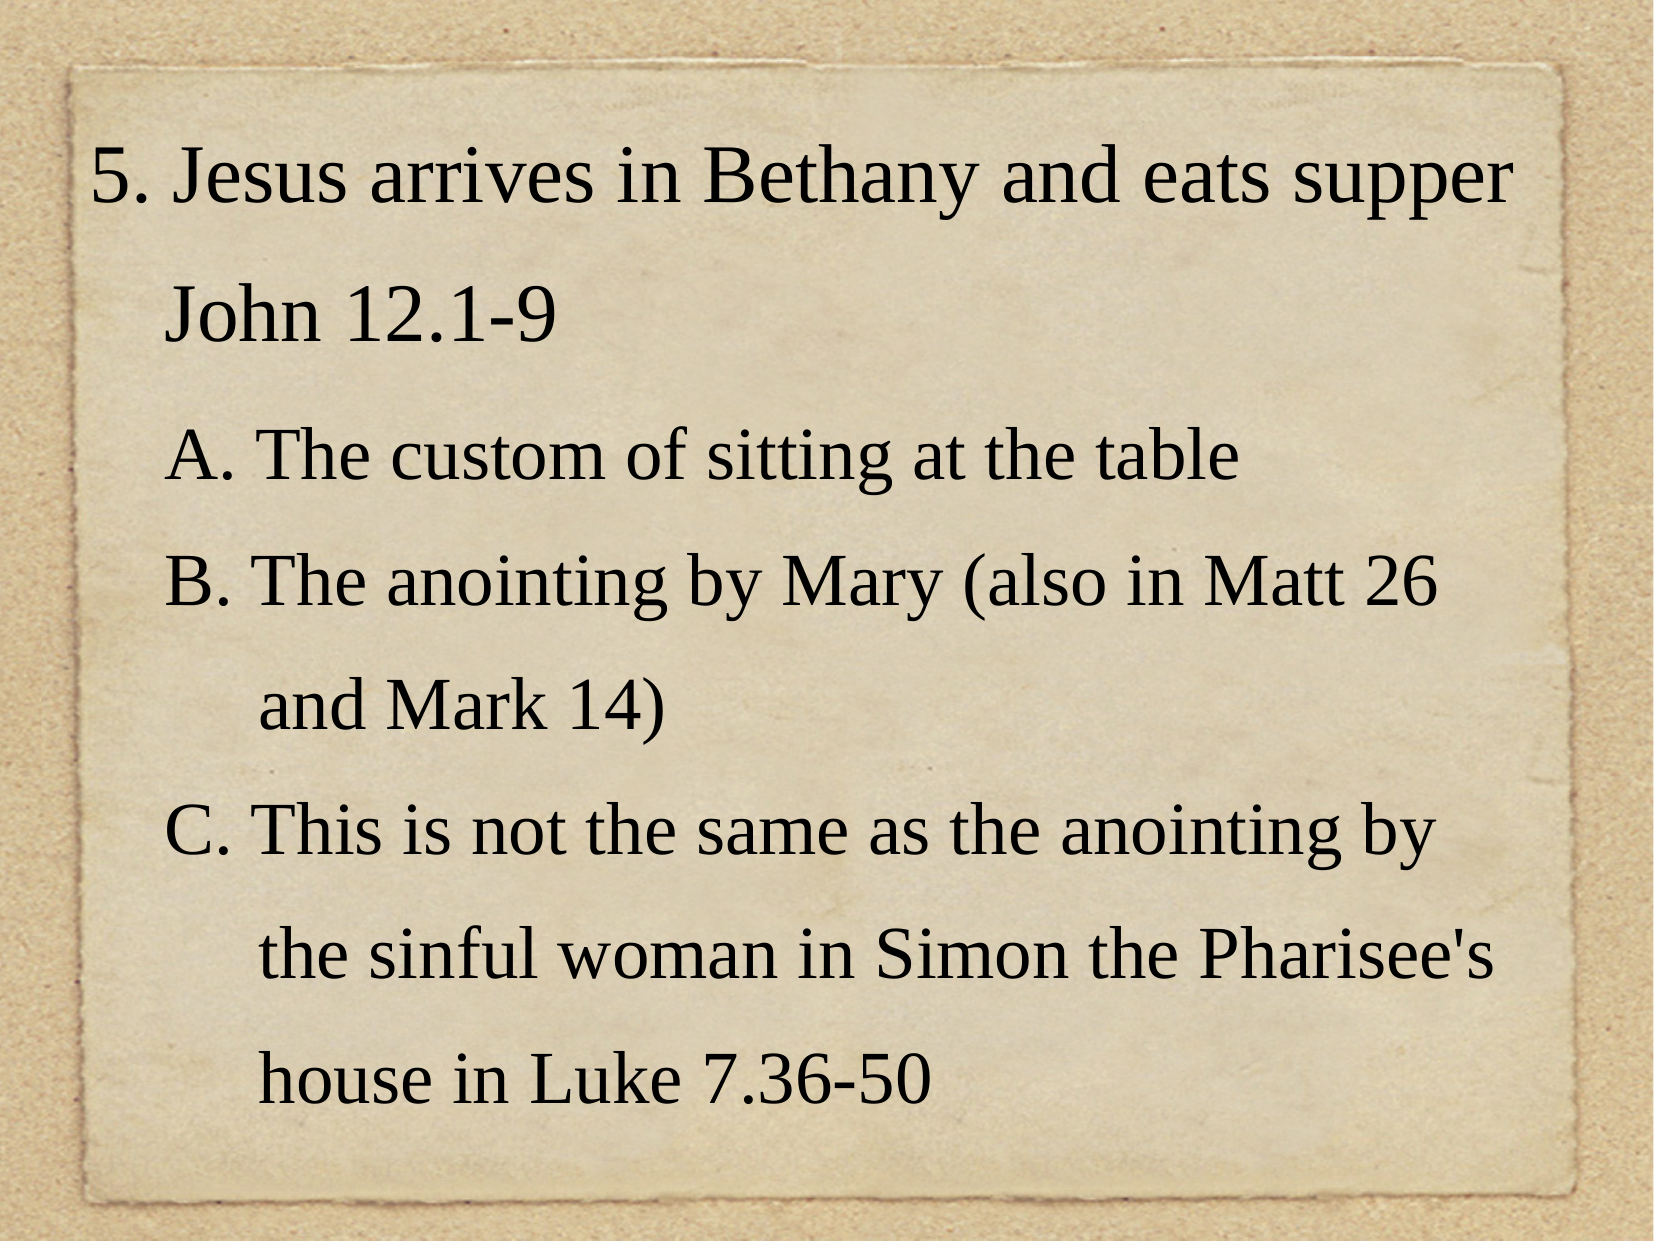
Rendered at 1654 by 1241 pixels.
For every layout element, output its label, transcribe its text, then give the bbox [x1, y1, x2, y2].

text_box 5. Jesus arrives in Bethany and eats supper John 12.1-9 A. The custom of sitting at the table B. The anointing by Mary (also in Matt 26 and Mark 14) C. This is not the same as the anointing by the sinful woman in Simon the Pharisee's house in Luke 7.36-50 [75, 75, 1538, 1201]
picture [0, 0, 1654, 1241]
